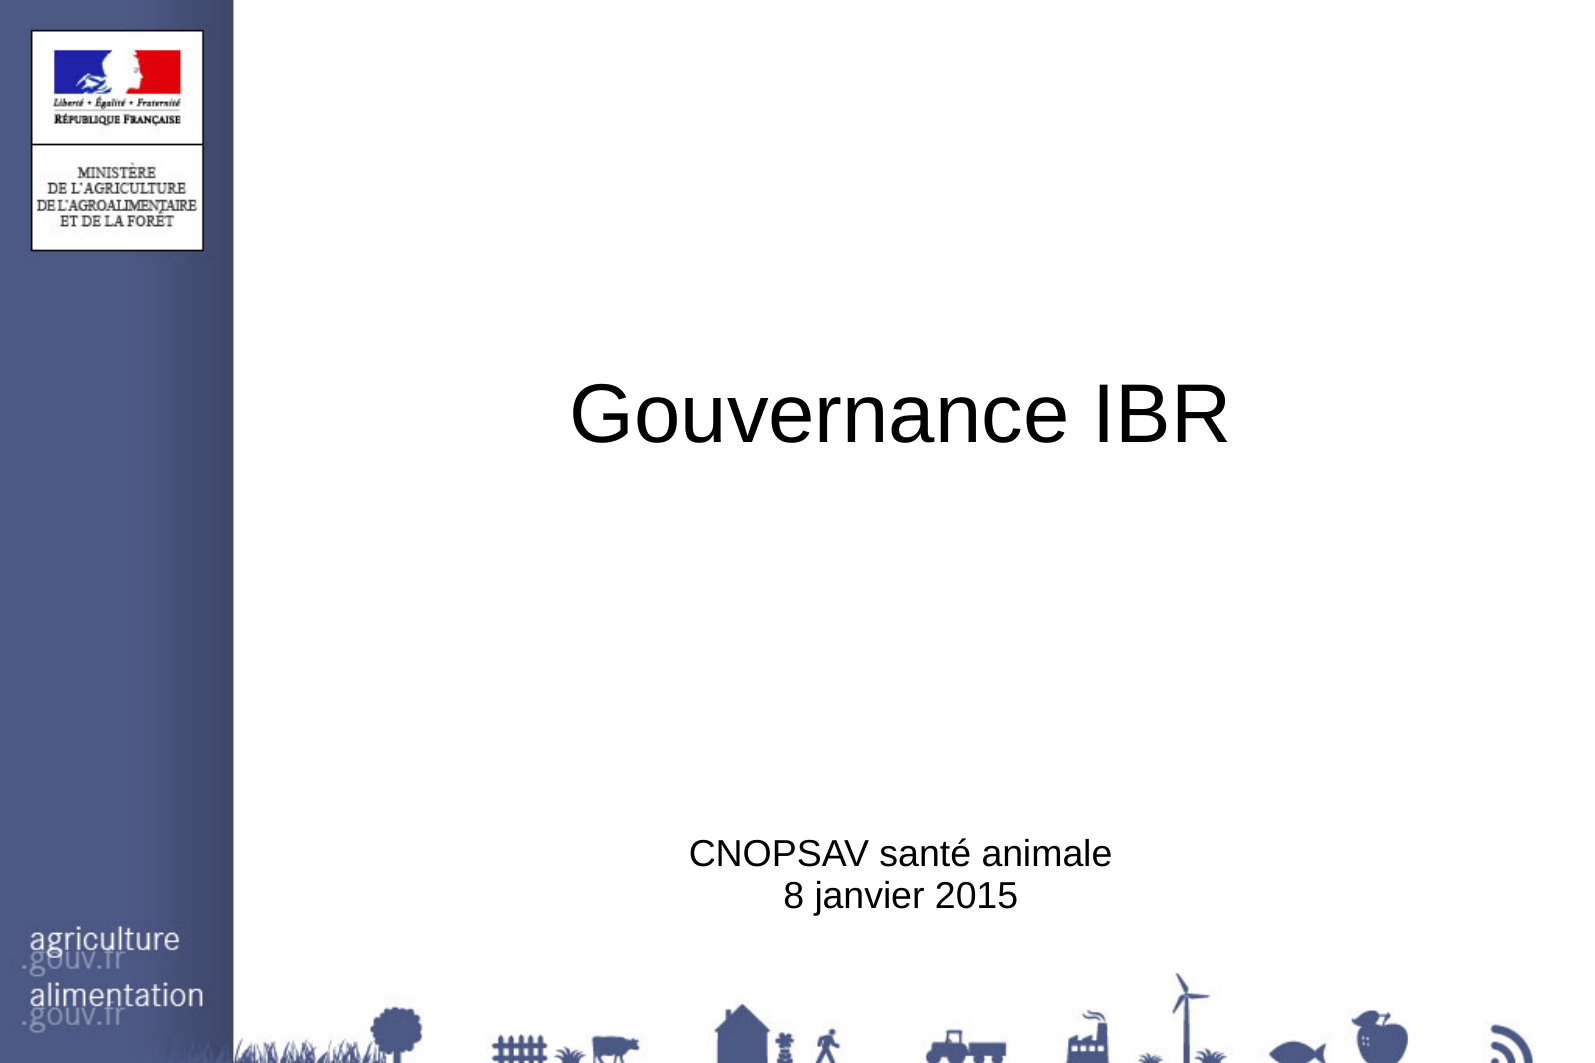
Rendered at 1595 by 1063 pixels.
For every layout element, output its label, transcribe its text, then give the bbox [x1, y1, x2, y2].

picture [0, 0, 1595, 1063]
subtitle Gouvernance IBR CNOPSAV santé animale 8 janvier 2015 [265, 29, 1536, 975]
